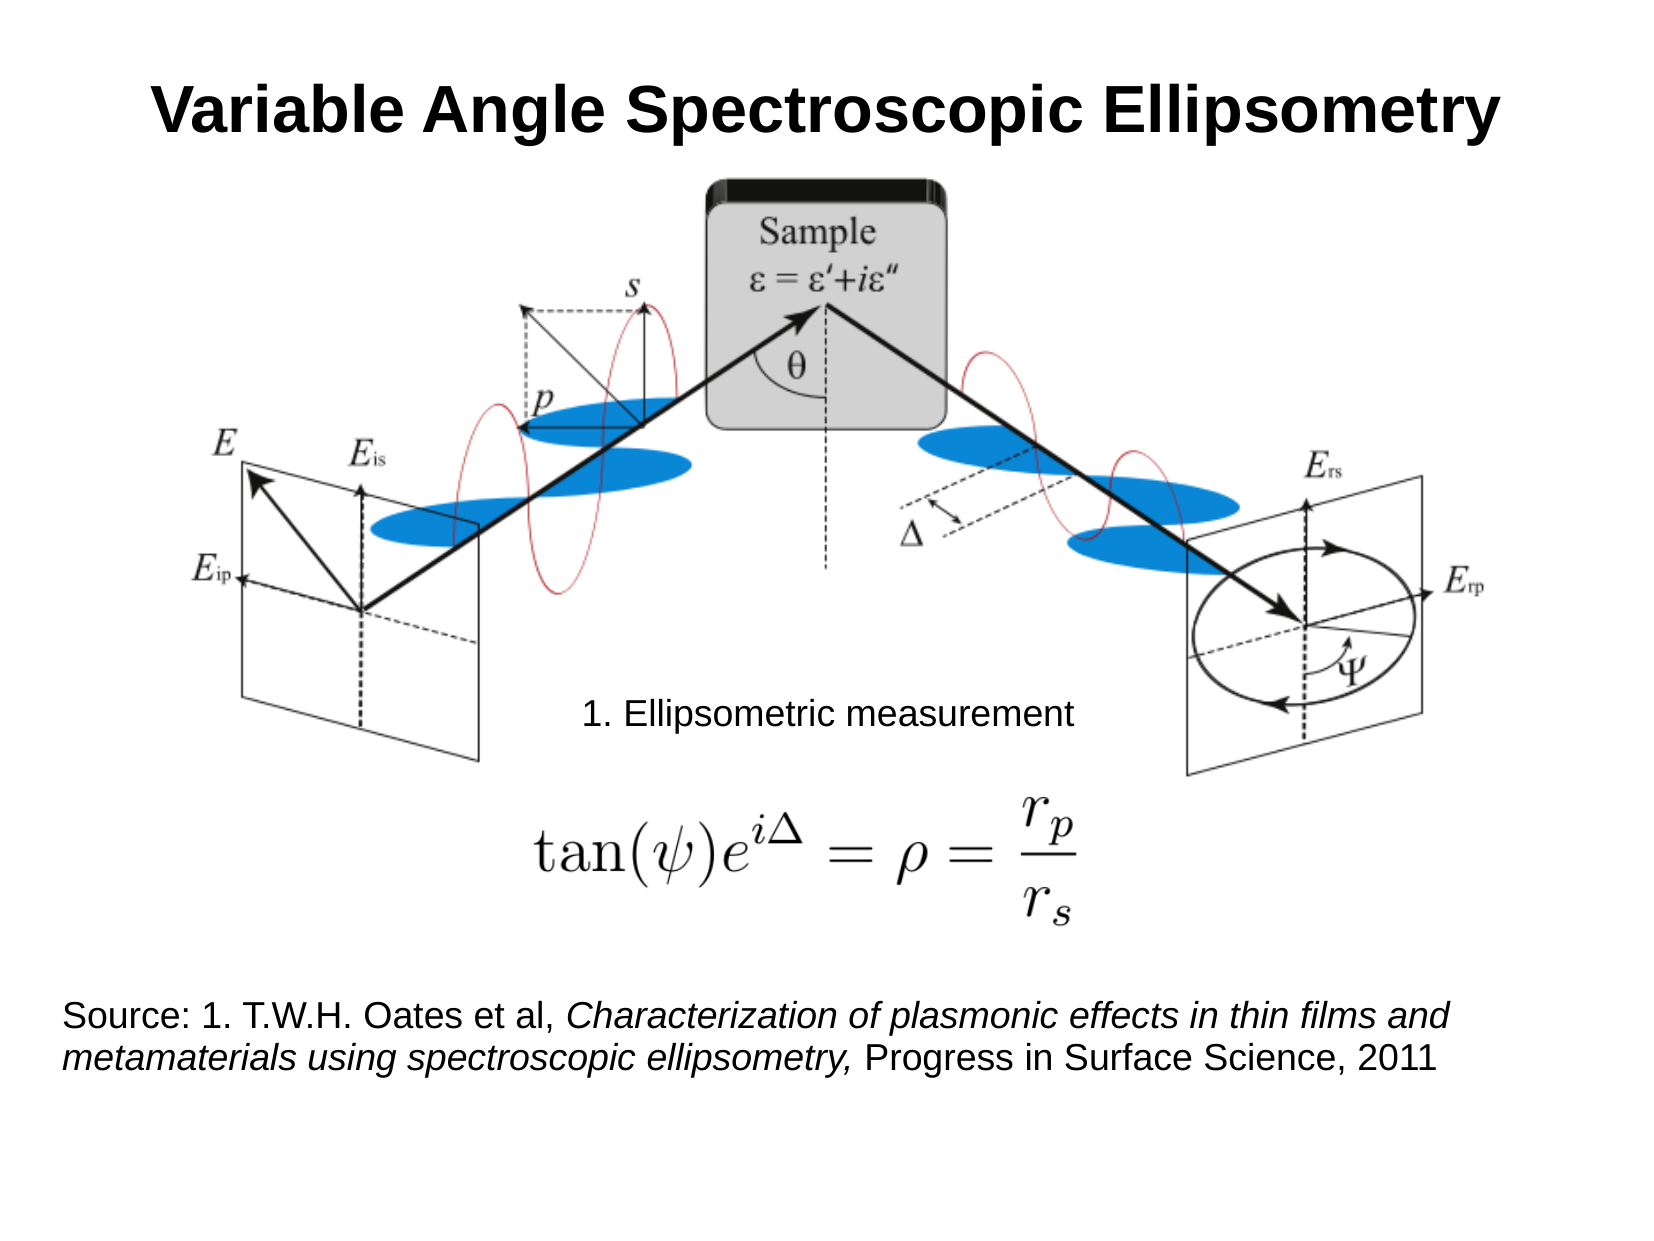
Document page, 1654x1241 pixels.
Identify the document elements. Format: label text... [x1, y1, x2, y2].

picture [165, 153, 1507, 945]
title Variable Angle Spectroscopic Ellipsometry [82, 5, 1571, 213]
text_box Source: 1. T.W.H. Oates et al, Characterization of plasmonic effects in thin films and metamaterials using spectroscopic ellipsometry, Progress in Surface Science, 2011 [47, 944, 1654, 1170]
text_box 1. Ellipsometric measurement [566, 685, 1090, 742]
